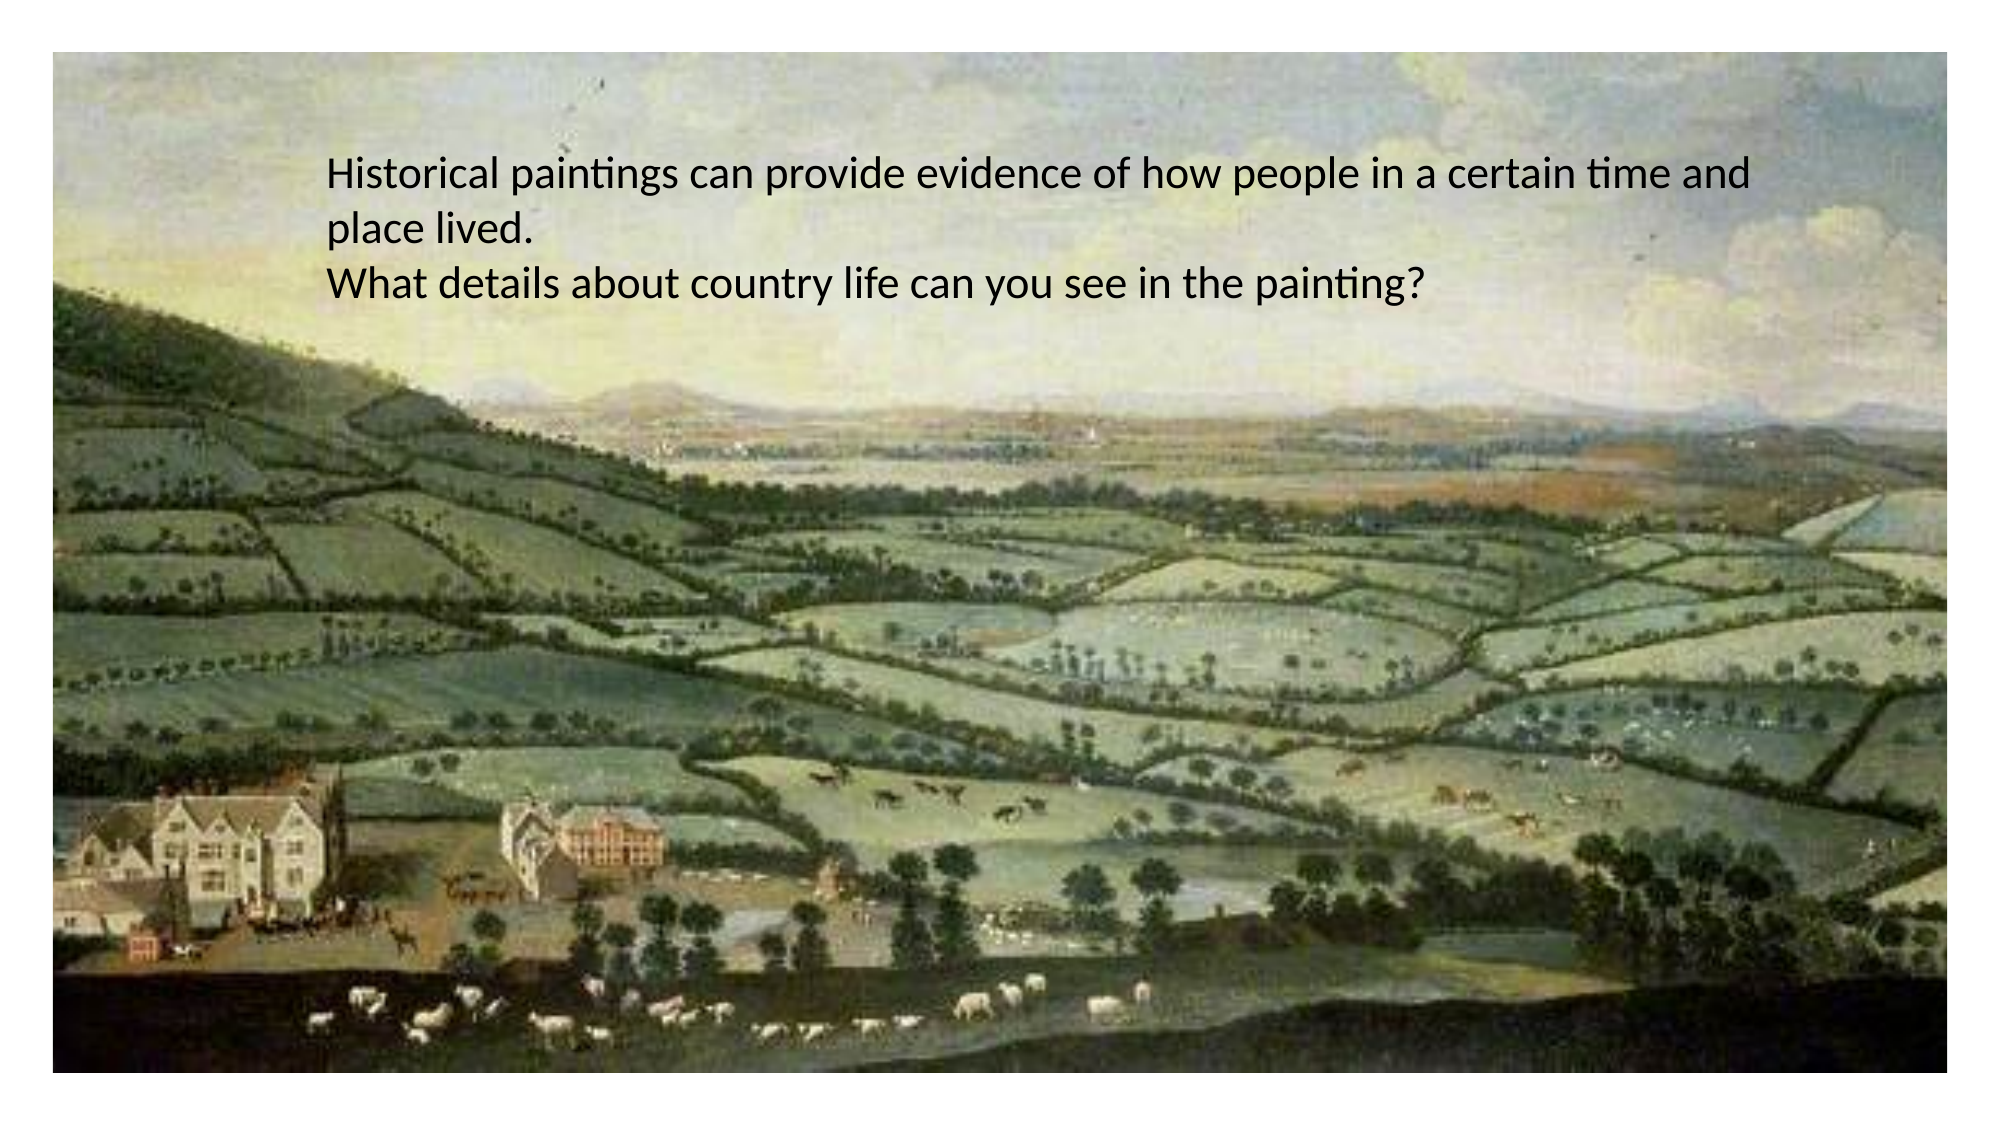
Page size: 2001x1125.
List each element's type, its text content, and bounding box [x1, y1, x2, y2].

picture [52, 52, 1948, 1073]
text_box Historical paintings can provide evidence of how people in a certain time and place lived. What details about country life can you see in the painting? [311, 135, 1819, 318]
